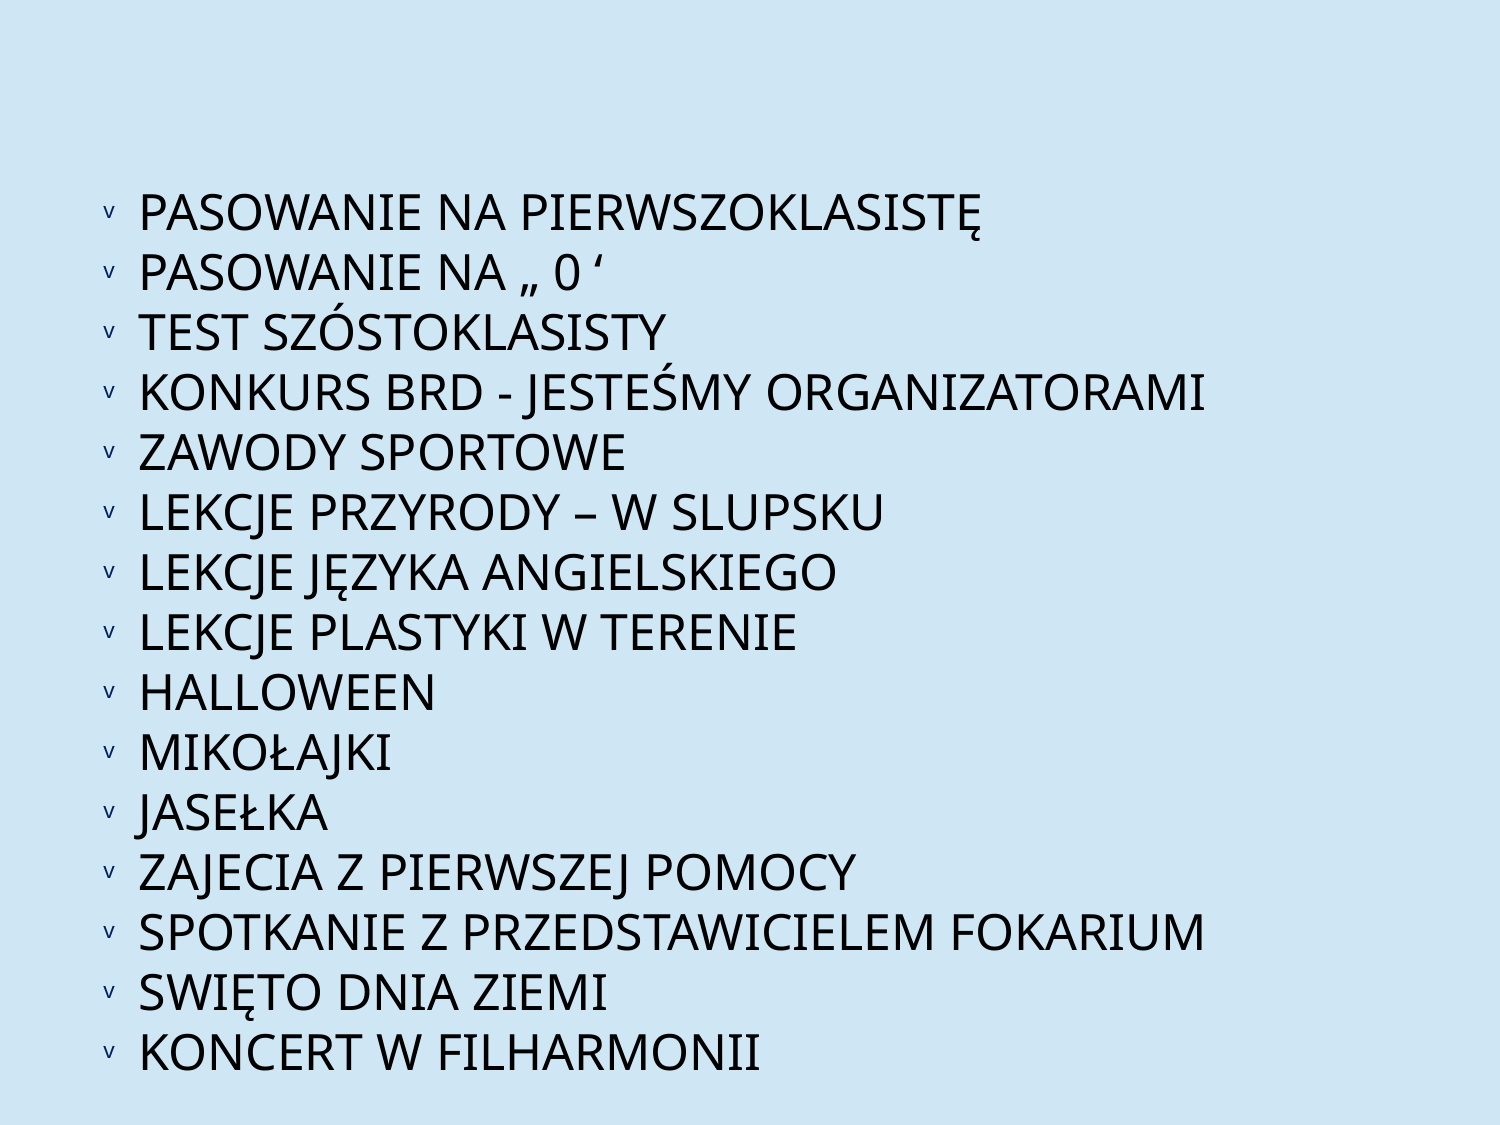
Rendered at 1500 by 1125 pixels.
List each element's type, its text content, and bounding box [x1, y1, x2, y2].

text_box PASOWANIE NA PIERWSZOKLASISTĘ PASOWANIE NA „ 0 ‘ TEST SZÓSTOKLASISTY KONKURS BRD - JESTEŚMY ORGANIZATORAMI ZAWODY SPORTOWE LEKCJE PRZYRODY – W SLUPSKU LEKCJE JĘZYKA ANGIELSKIEGO LEKCJE PLASTYKI W TERENIE HALLOWEEN MIKOŁAJKI JASEŁKA ZAJECIA Z PIERWSZEJ POMOCY SPOTKANIE Z PRZEDSTAWICIELEM FOKARIUM SWIĘTO DNIA ZIEMI KONCERT W FILHARMONII [88, 172, 1447, 1088]
